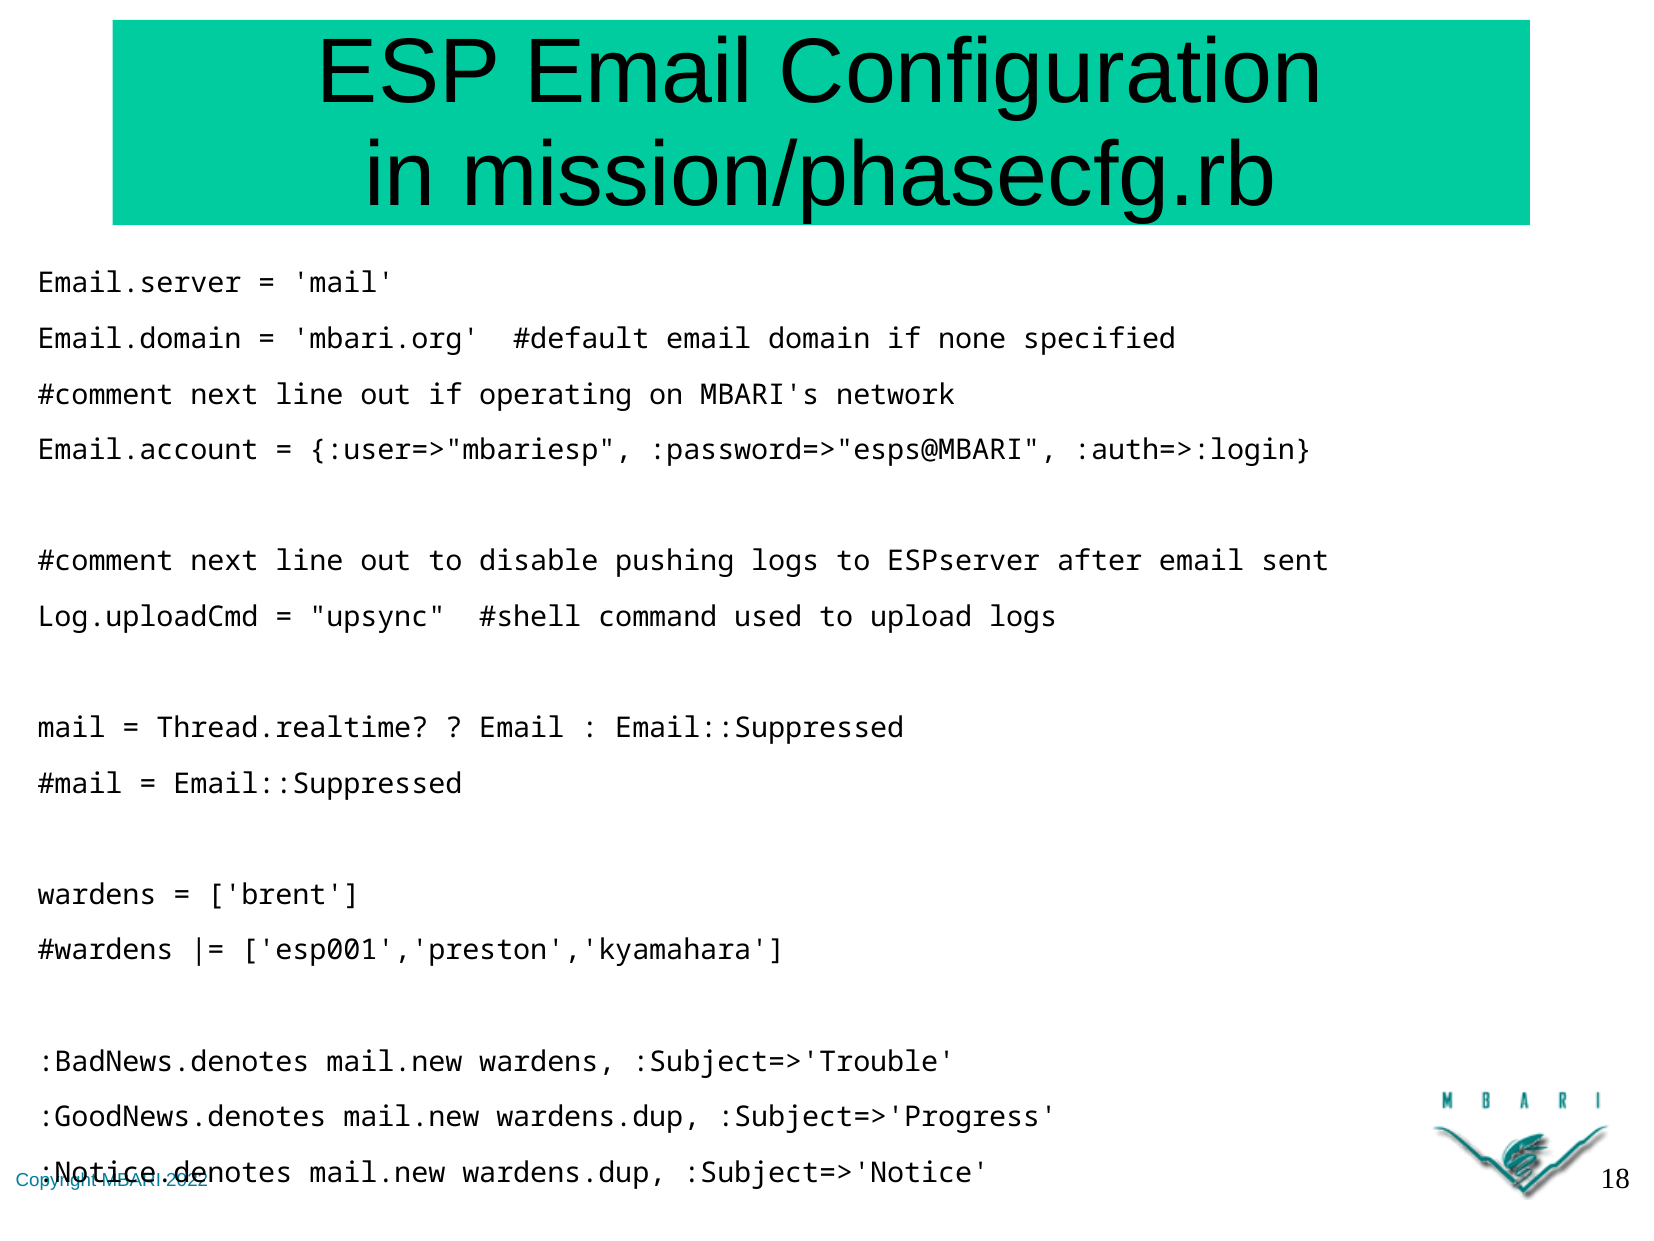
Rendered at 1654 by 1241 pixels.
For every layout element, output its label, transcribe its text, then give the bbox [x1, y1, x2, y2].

list Email.server = 'mail' Email.domain = 'mbari.org' #default email domain if none specified #comment next line out if operating on MBARI's network Email.account = {:user=>"mbariesp", :password=>"esps@MBARI", :auth=>:login} #comment next line out to disable pushing logs to ESPserver after email sent Log.uploadCmd = "upsync" #shell command used to upload logs mail = Thread.realtime? ? Email : Email::Suppressed #mail = Email::Suppressed wardens = ['brent'] #wardens |= ['esp001','preston','kyamahara'] :BadNews.denotes mail.new wardens, :Subject=>'Trouble' :GoodNews.denotes mail.new wardens.dup, :Subject=>'Progress' :Notice.denotes mail.new wardens.dup, :Subject=>'Notice' [37, 262, 1613, 1201]
title ESP Email Configuration in mission/phasecfg.rb [112, 19, 1530, 226]
